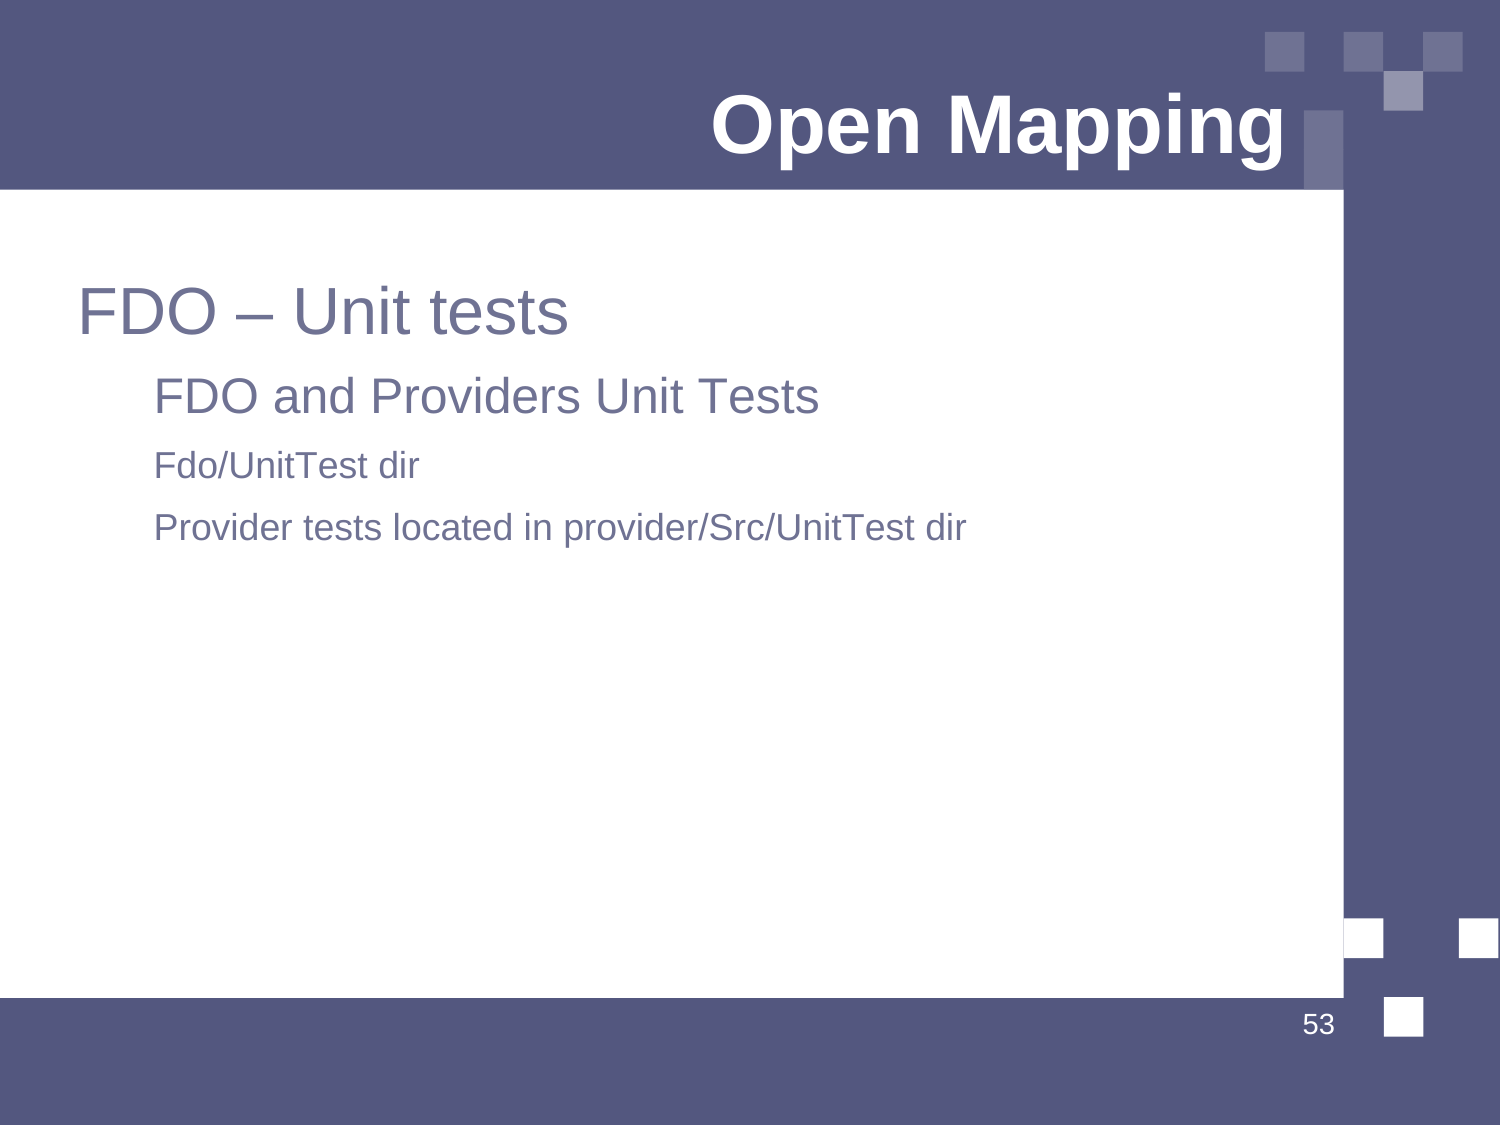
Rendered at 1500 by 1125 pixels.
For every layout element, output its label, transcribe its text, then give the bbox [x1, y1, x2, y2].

title Open Mapping [58, 74, 1288, 176]
list FDO – Unit tests FDO and Providers Unit Tests Fdo/UnitTest dir Provider tests located in provider/Src/UnitTest dir [59, 236, 1289, 931]
